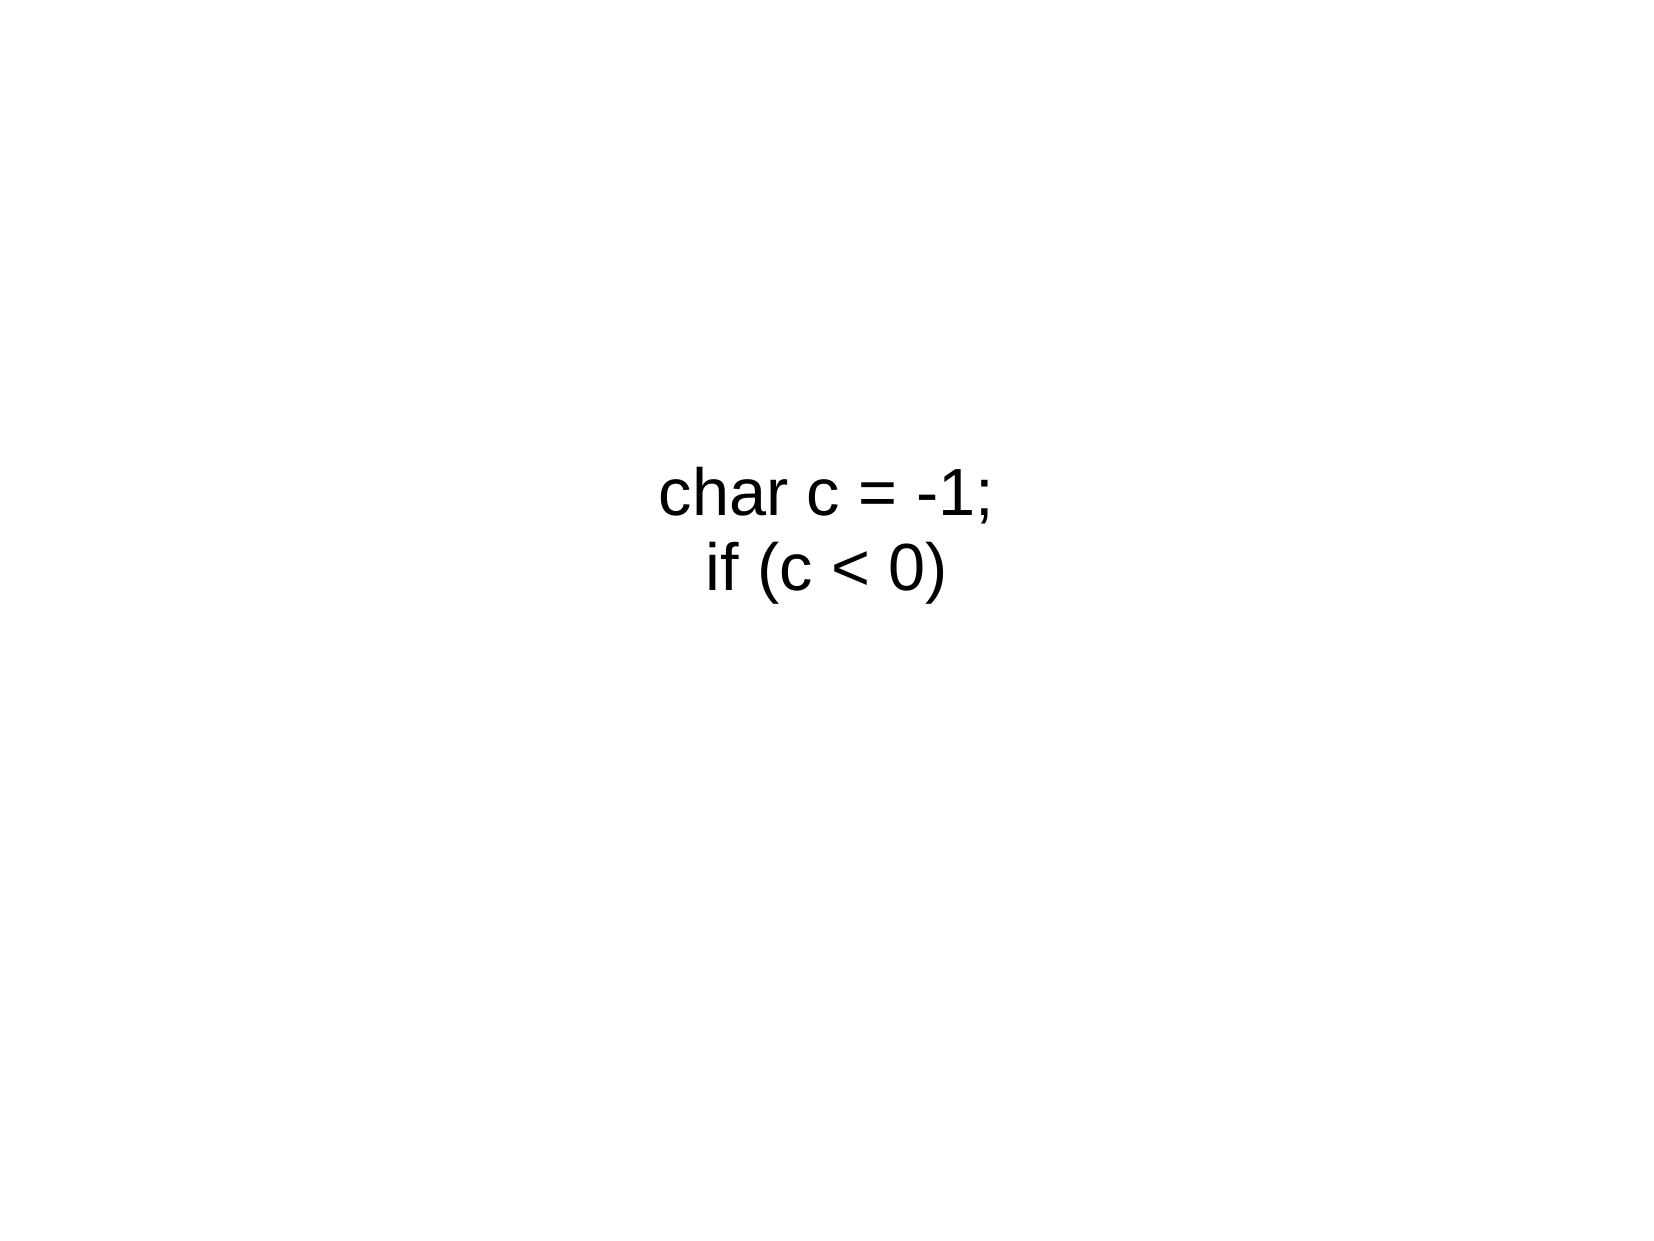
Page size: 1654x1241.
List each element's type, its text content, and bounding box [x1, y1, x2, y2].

subtitle char c = -1; if (c < 0) [82, 49, 1571, 1010]
